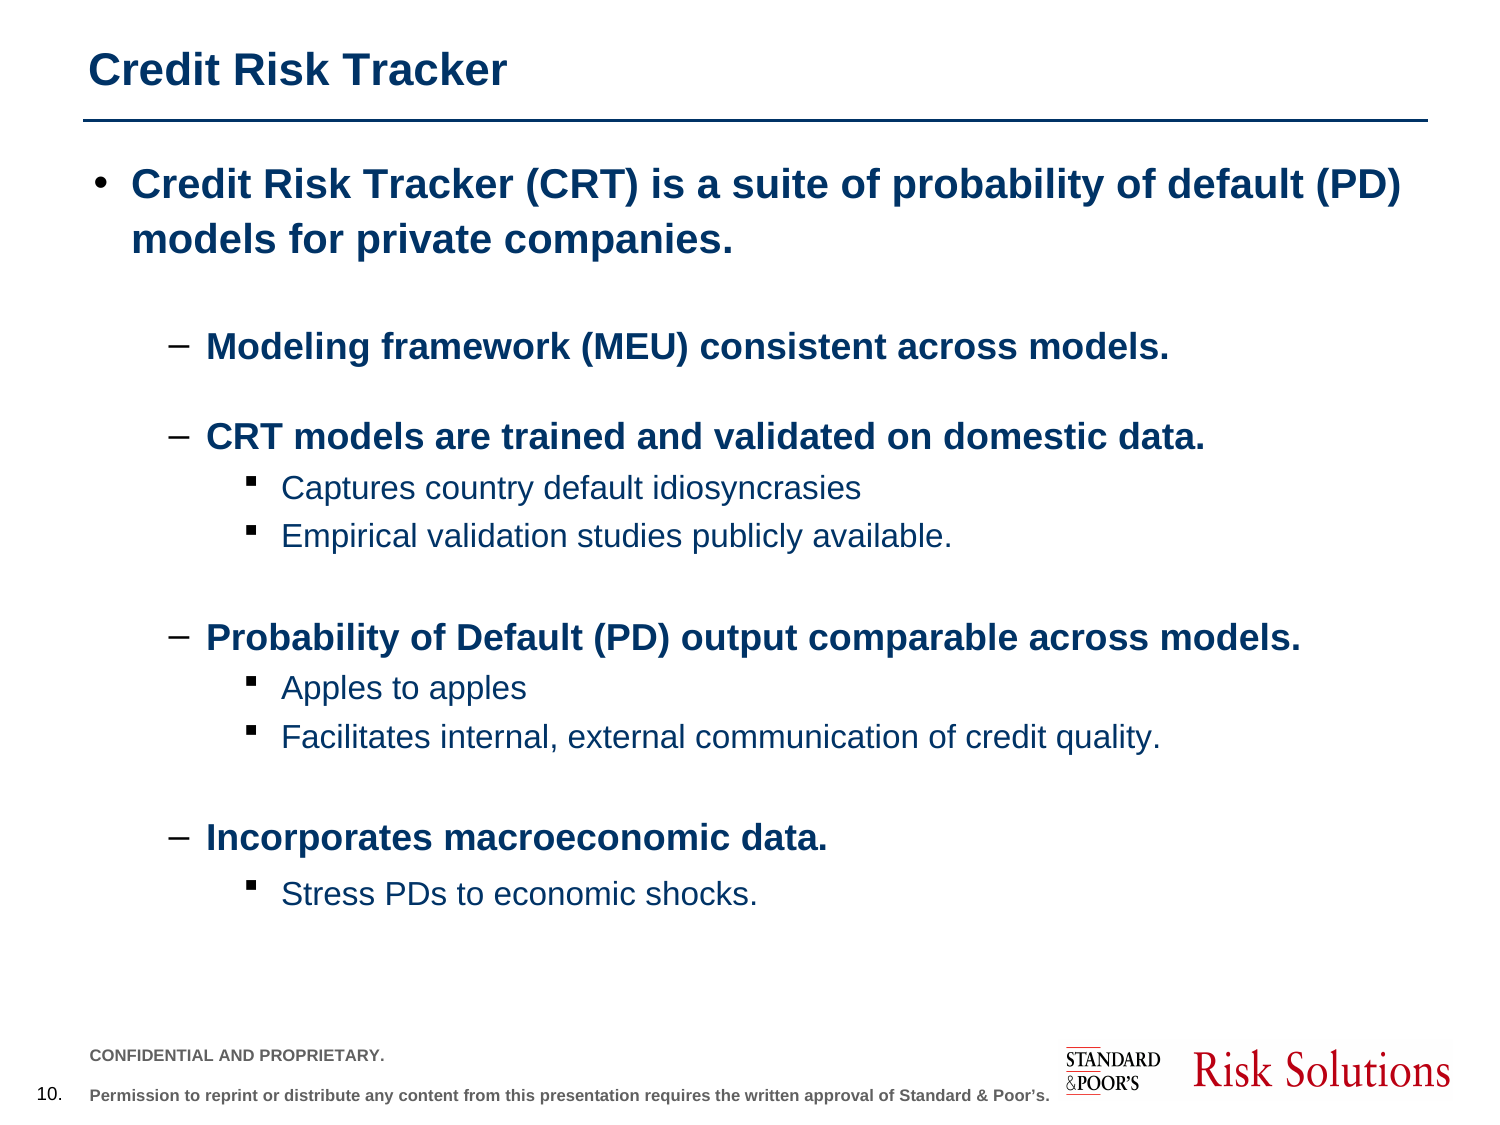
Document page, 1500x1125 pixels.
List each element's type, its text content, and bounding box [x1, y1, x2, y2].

picture [1058, 1039, 1453, 1101]
list Credit Risk Tracker (CRT) is a suite of probability of default (PD) models for private companies. Modeling framework (MEU) consistent across models. CRT models are trained and validated on domestic data. Captures country default idiosyncrasies Empirical validation studies publicly available. Probability of Default (PD) output comparable across models. Apples to apples Facilitates internal, external communication of credit quality. Incorporates macroeconomic data. Stress PDs to economic shocks. [78, 144, 1431, 948]
title Credit Risk Tracker [73, 27, 1429, 103]
